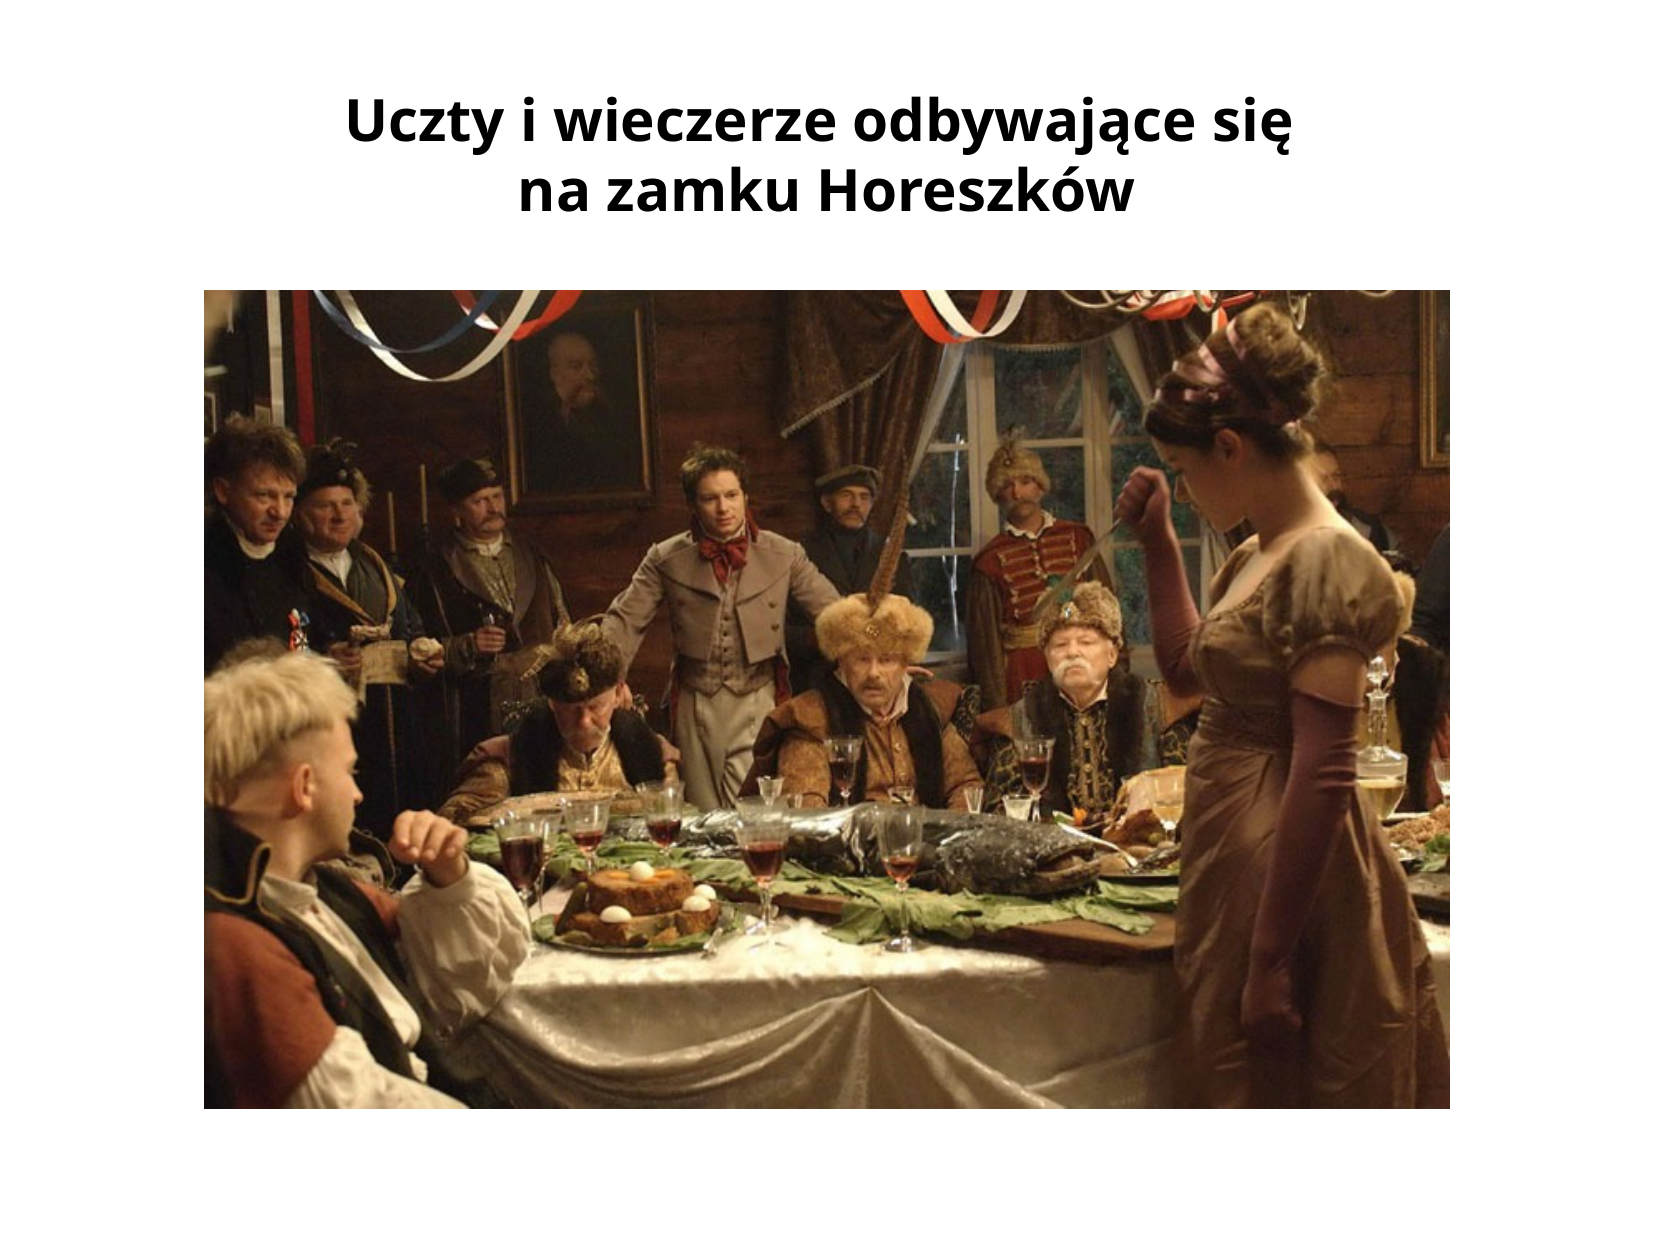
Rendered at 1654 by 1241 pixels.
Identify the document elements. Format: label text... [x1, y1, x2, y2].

title Uczty i wieczerze odbywające się na zamku Horeszków [82, 49, 1571, 257]
picture [204, 290, 1450, 1109]
